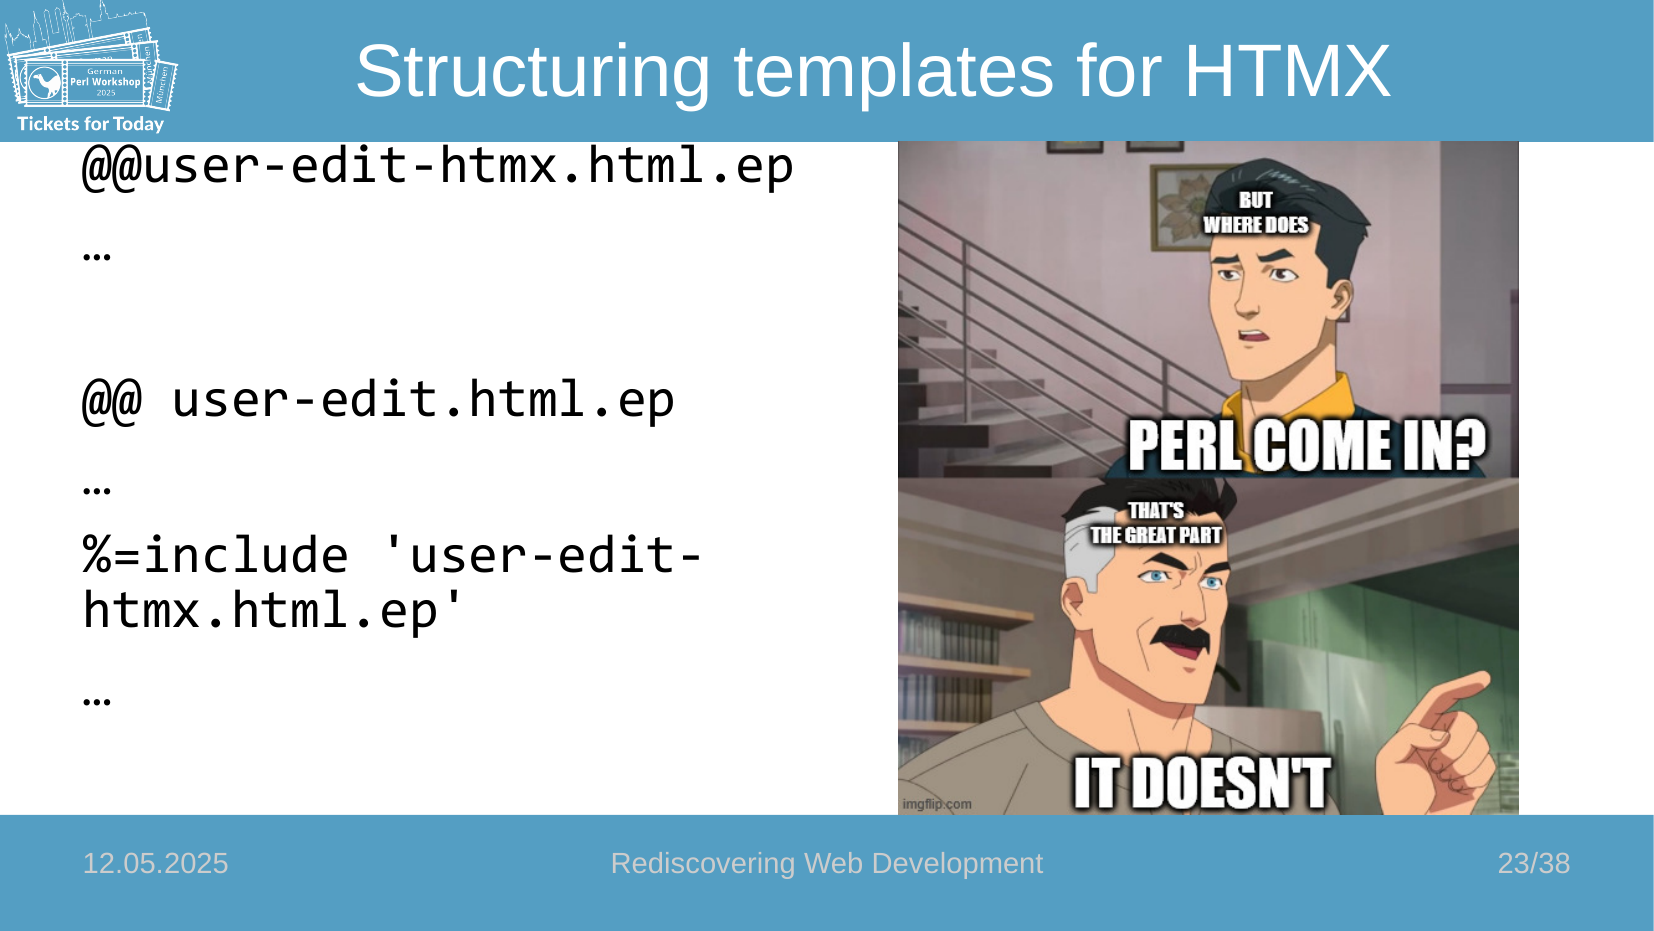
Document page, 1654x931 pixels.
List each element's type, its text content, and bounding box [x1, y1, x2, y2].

list @@user-edit-htmx.html.ep … @@ user-edit.html.ep … %=include 'user-edit-htmx.html.ep' … [82, 141, 809, 815]
picture [3, 0, 180, 154]
title Structuring templates for HTMX [354, 5, 1654, 136]
picture [898, 141, 1519, 815]
